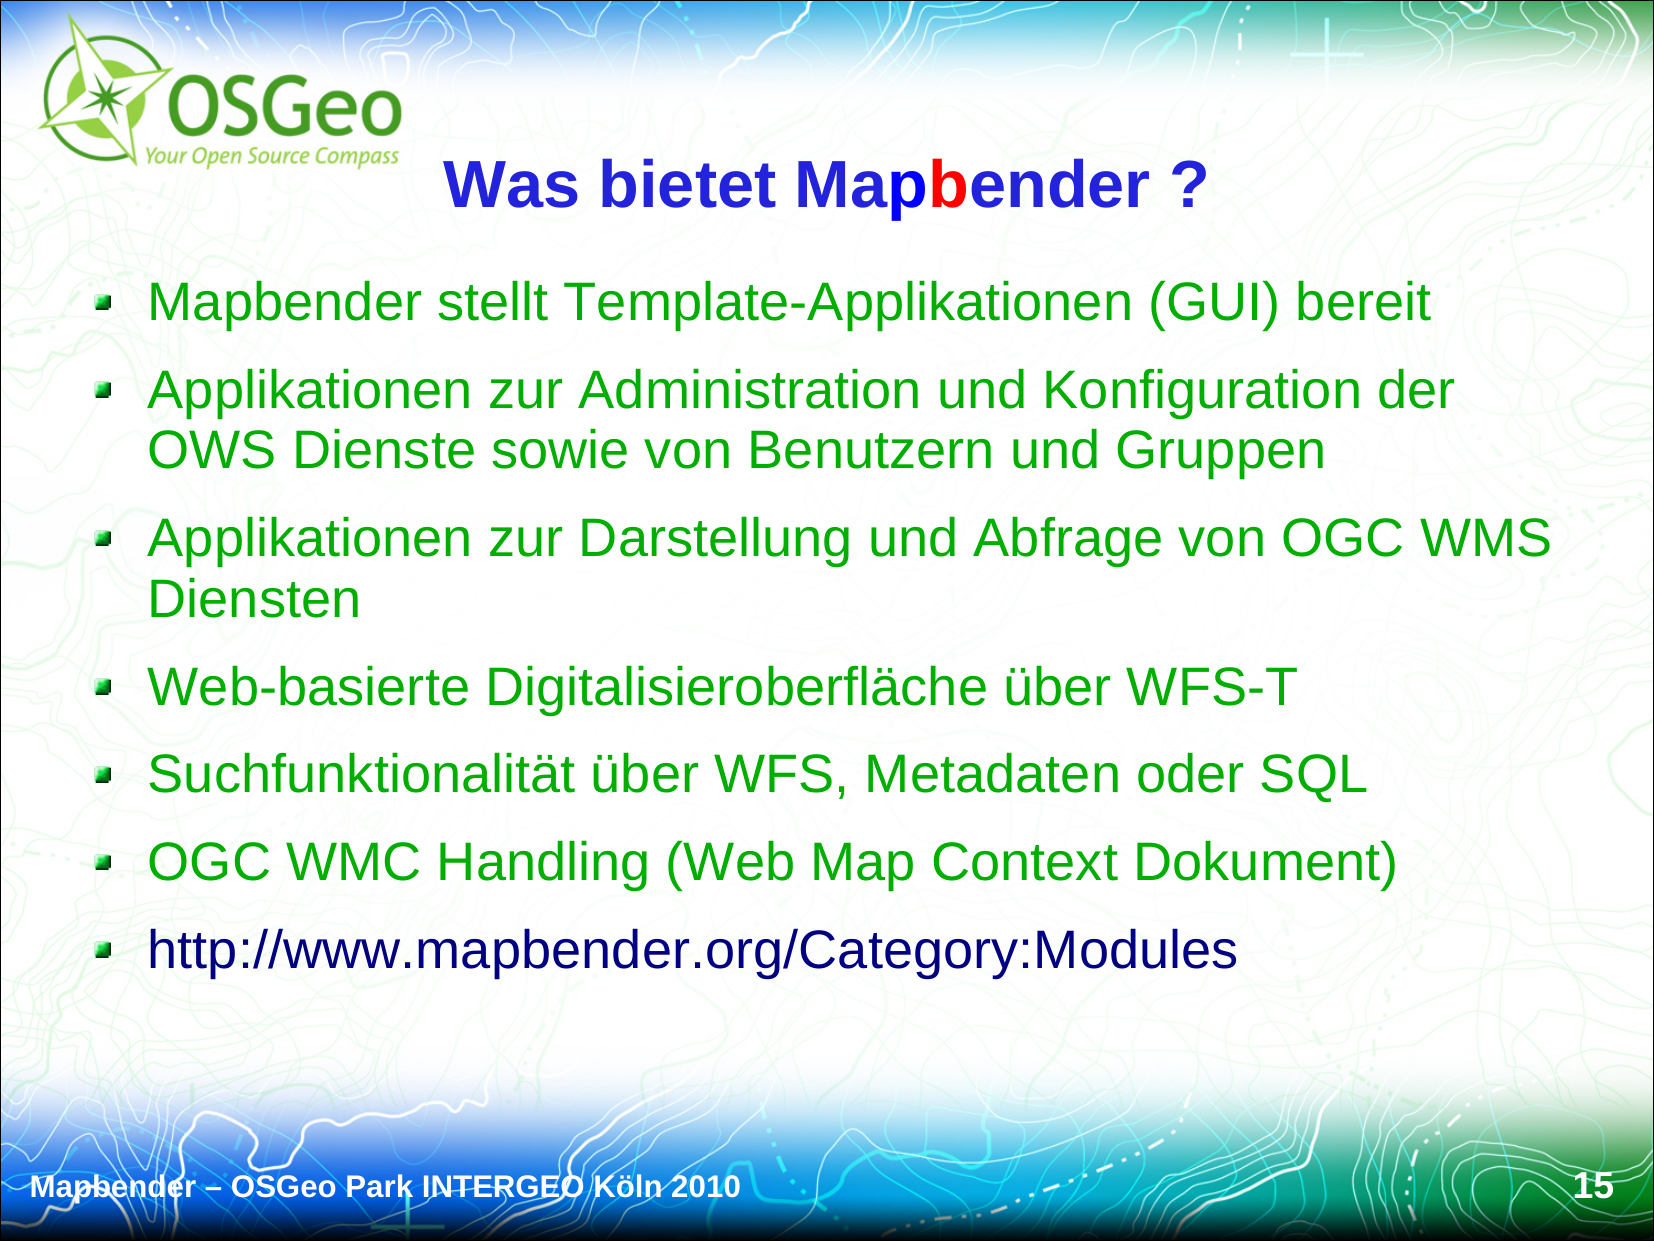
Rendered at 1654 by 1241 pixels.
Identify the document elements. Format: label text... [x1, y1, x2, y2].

list Mapbender stellt Template-Applikationen (GUI) bereit Applikationen zur Administration und Konfiguration der OWS Dienste sowie von Benutzern und Gruppen Applikationen zur Darstellung und Abfrage von OGC WMS Diensten Web-basierte Digitalisieroberfläche über WFS-T Suchfunktionalität über WFS, Metadaten oder SQL OGC WMC Handling (Web Map Context Dokument) http://www.mapbender.org/Category:Modules [76, 271, 1565, 1091]
title Was bietet Mapbender ? [82, 96, 1571, 272]
picture [1, 1, 1653, 1240]
